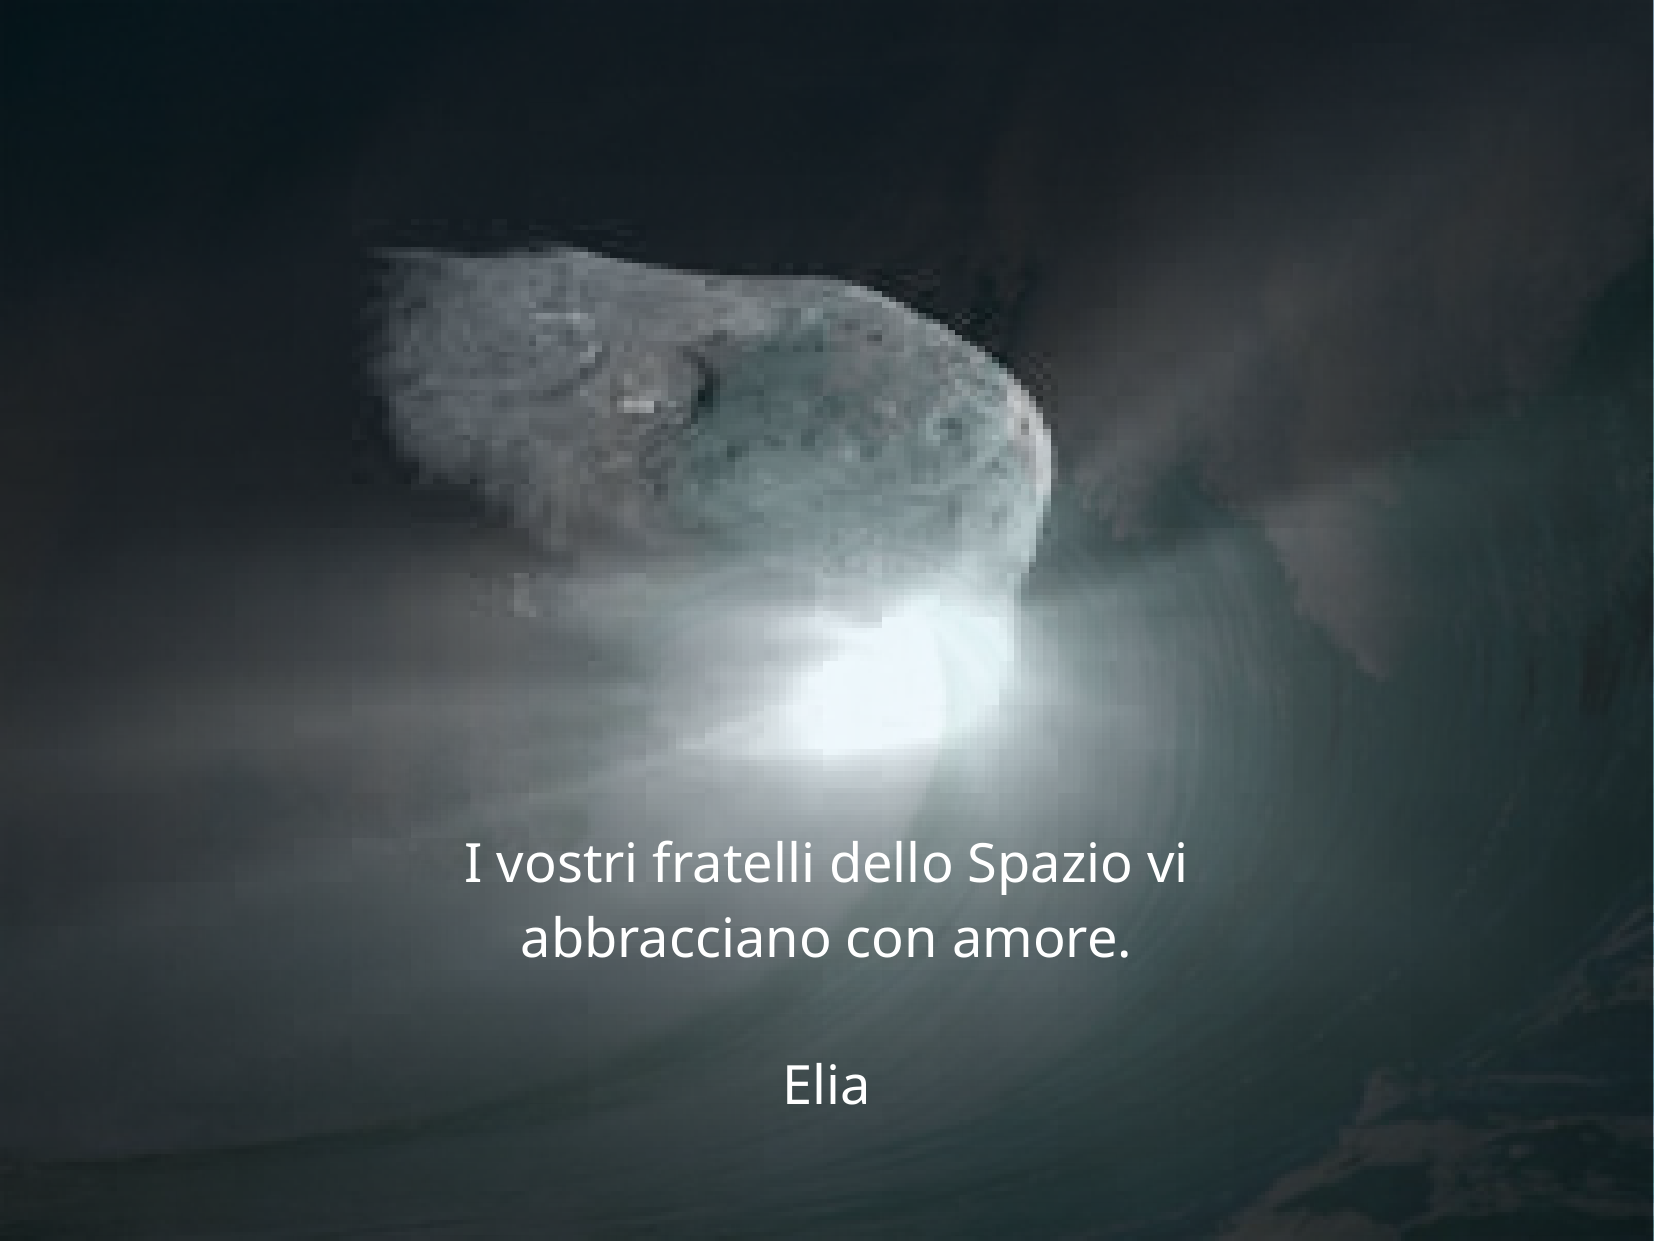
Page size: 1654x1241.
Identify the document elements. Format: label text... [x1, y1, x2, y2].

title I vostri fratelli dello Spazio vi abbracciano con amore. Elia [442, 797, 1211, 1149]
picture [0, 0, 1654, 1241]
